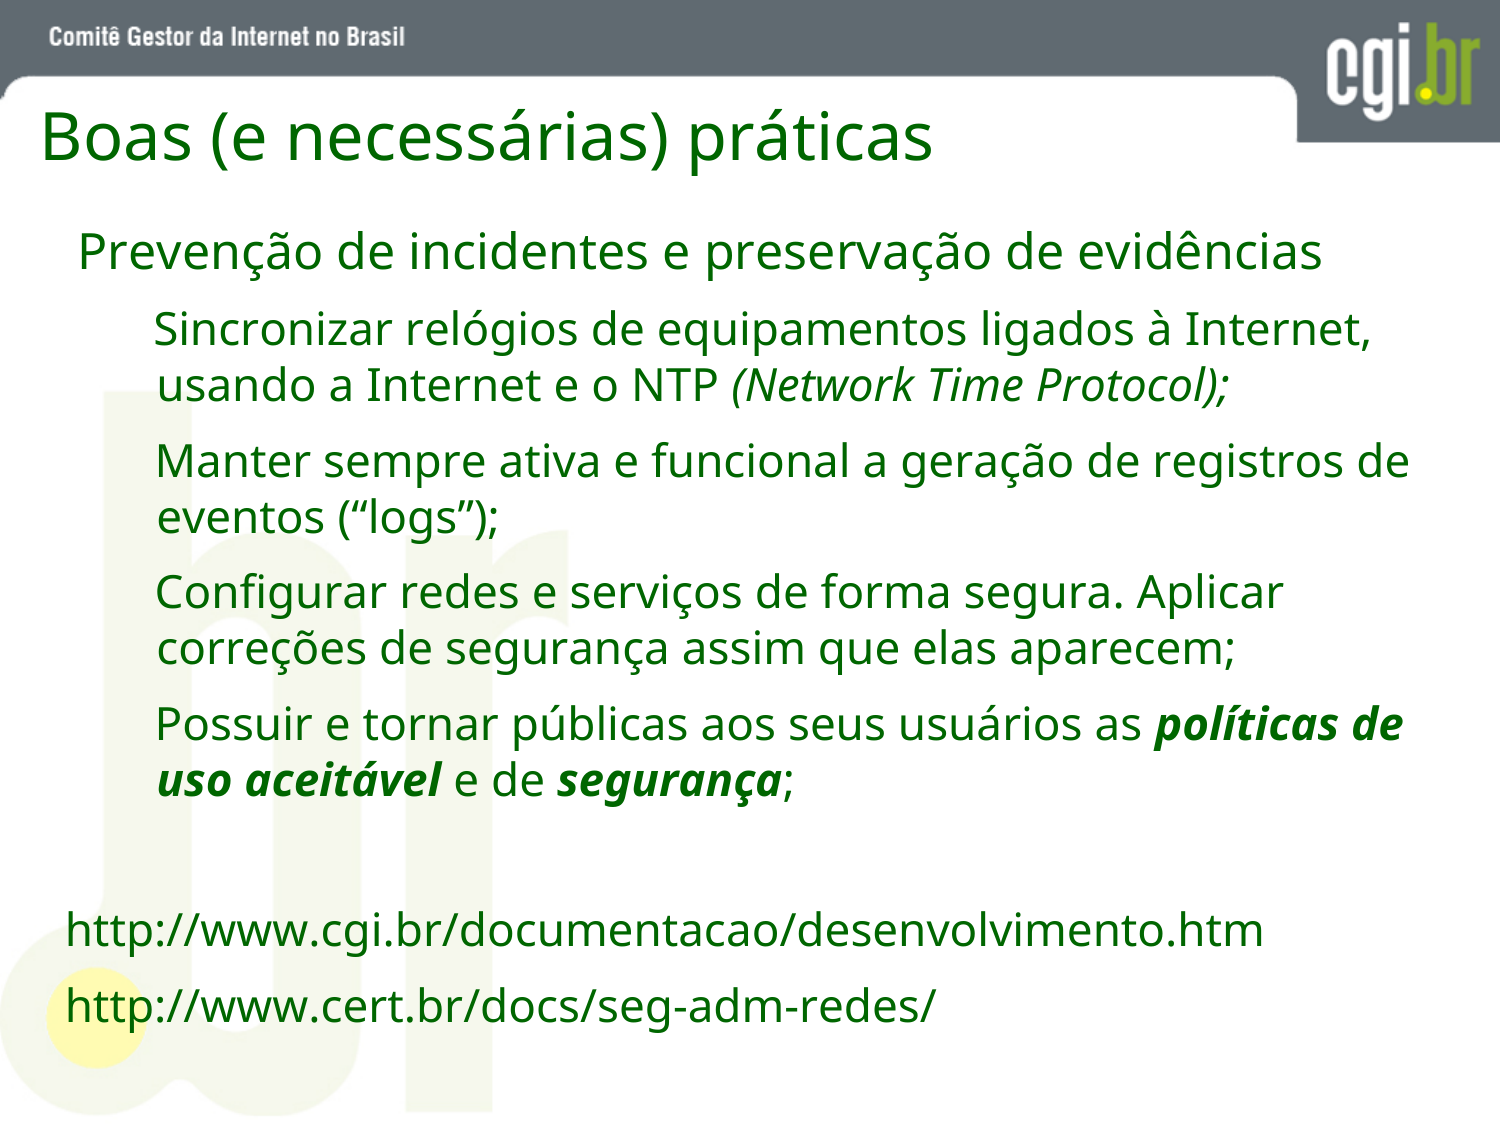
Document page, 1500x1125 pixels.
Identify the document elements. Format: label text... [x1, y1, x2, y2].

list Prevenção de incidentes e preservação de evidências Sincronizar relógios de equipamentos ligados à Internet, usando a Internet e o NTP (Network Time Protocol); Manter sempre ativa e funcional a geração de registros de eventos (“logs”); Configurar redes e serviços de forma segura. Aplicar correções de segurança assim que elas aparecem; Possuir e tornar públicas aos seus usuários as políticas de uso aceitável e de segurança; http://www.cgi.br/documentacao/desenvolvimento.htm http://www.cert.br/docs/seg-adm-redes/ [50, 212, 1450, 1030]
picture [0, 0, 1500, 1125]
title Boas (e necessárias) práticas [24, 86, 1375, 183]
